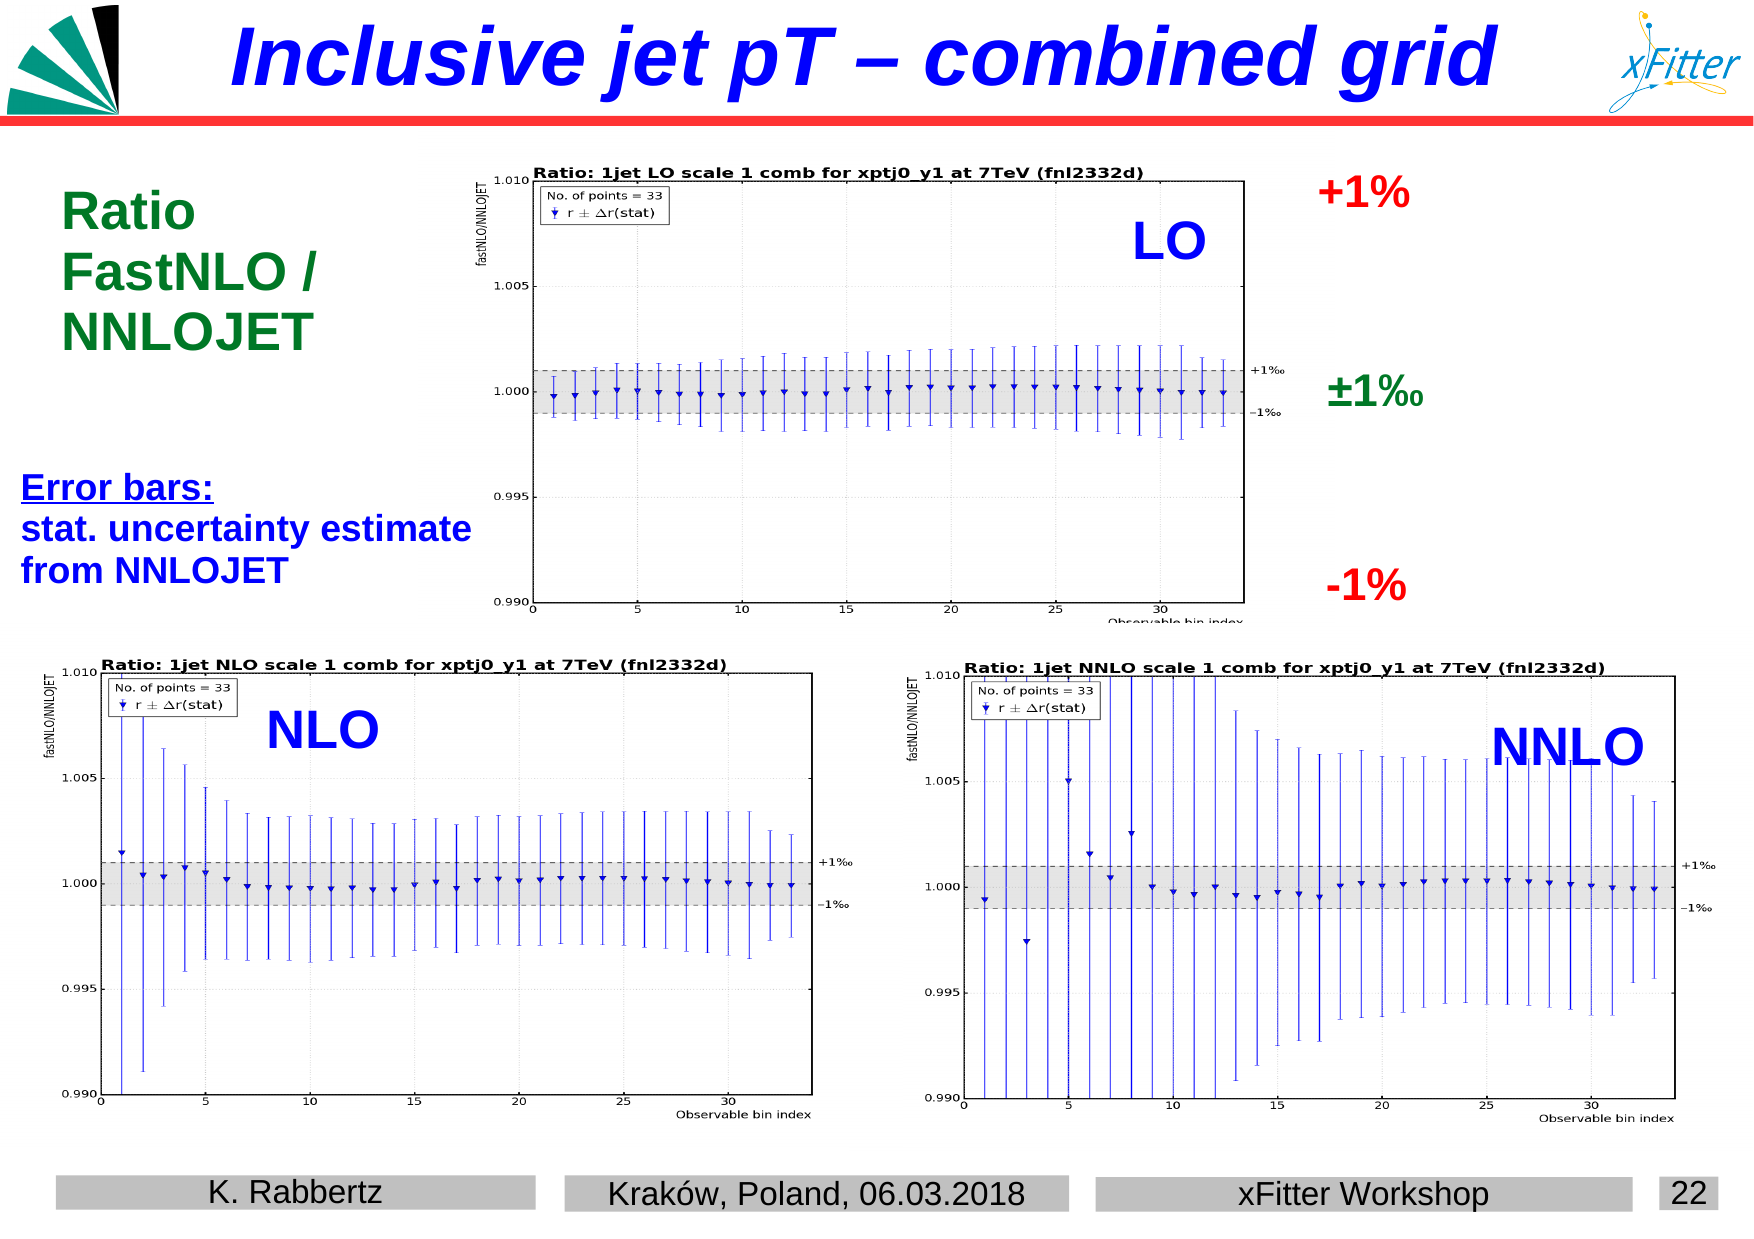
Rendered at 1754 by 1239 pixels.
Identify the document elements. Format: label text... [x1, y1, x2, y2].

picture [0, 128, 1754, 1151]
text_box Ratio FastNLO / NNLOJET [49, 174, 345, 369]
text_box +1% [1305, 160, 1423, 224]
title Inclusive jet pT – combined grid [123, 0, 1606, 114]
text_box LO [1120, 204, 1220, 278]
text_box Error bars: stat. uncertainty estimate from NNLOJET [8, 460, 488, 605]
text_box NNLO [1479, 710, 1658, 783]
text_box NLO [254, 693, 397, 767]
text_box -1% [1313, 553, 1420, 617]
text_box ±1‰ [1315, 359, 1437, 423]
picture [1609, 11, 1741, 113]
picture [7, 5, 119, 116]
